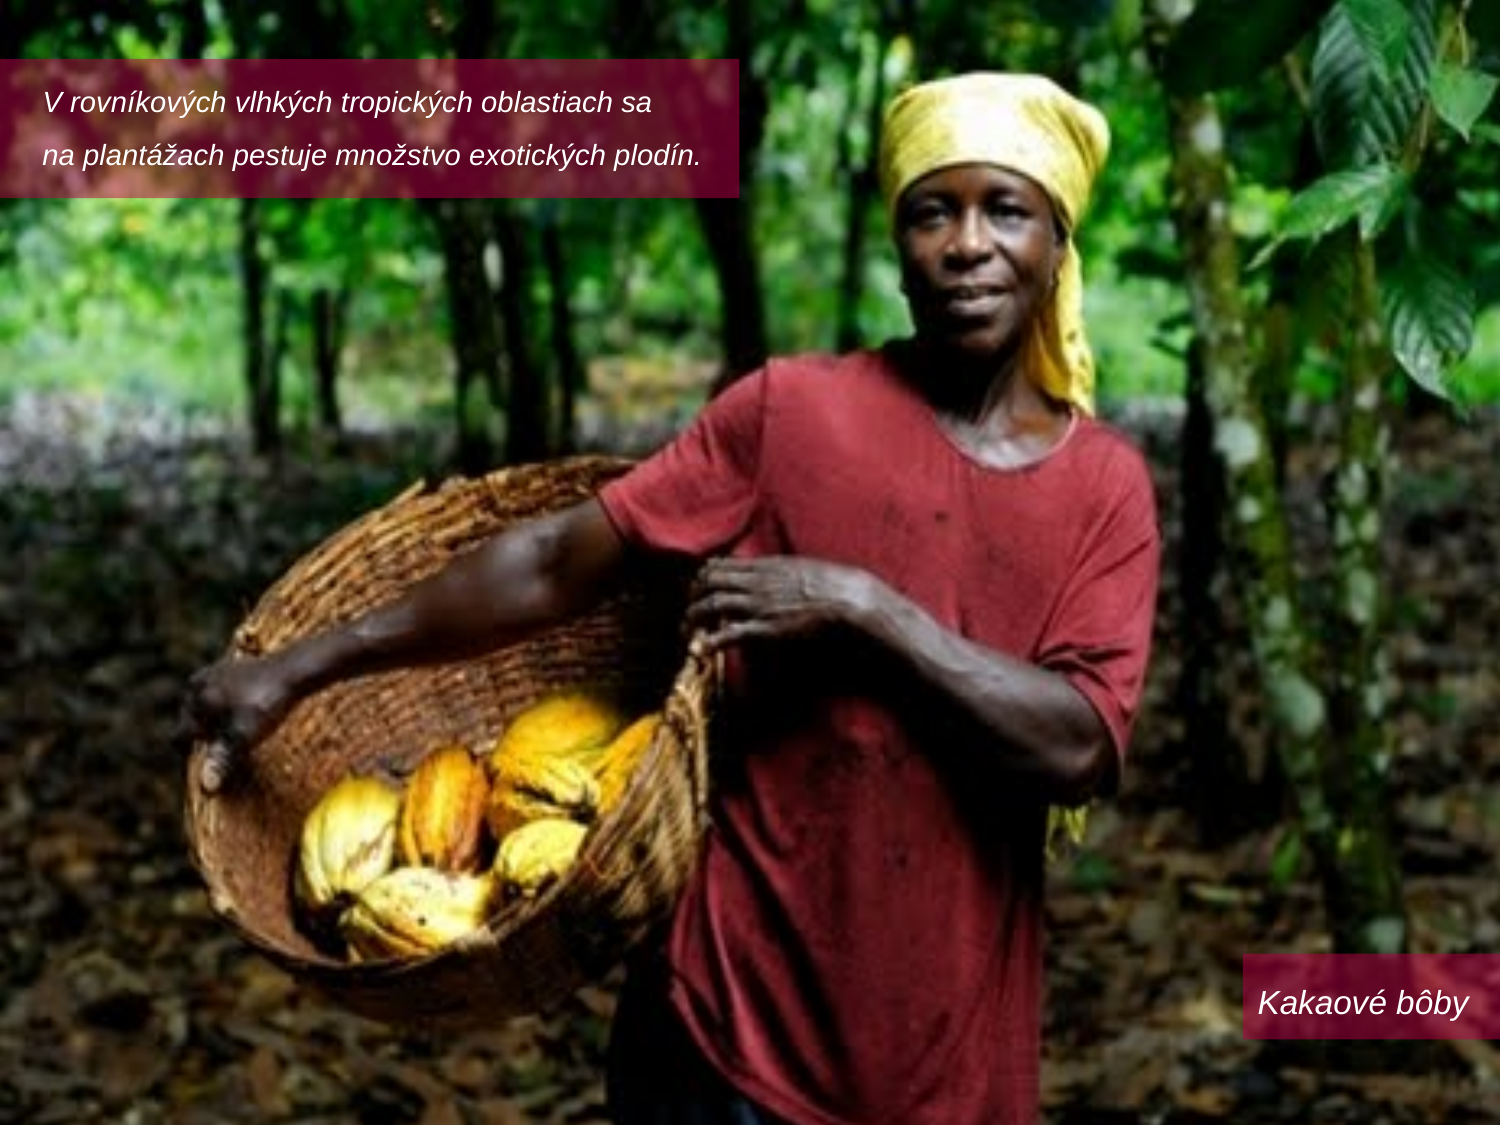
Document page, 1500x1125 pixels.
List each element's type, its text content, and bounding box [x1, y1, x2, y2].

picture [0, 0, 1500, 1125]
text_box V rovníkových vlhkých tropických oblastiach sa na plantážach pestuje množstvo exotických plodín. [0, 58, 740, 199]
text_box Kakaové bôby [1242, 953, 1500, 1040]
